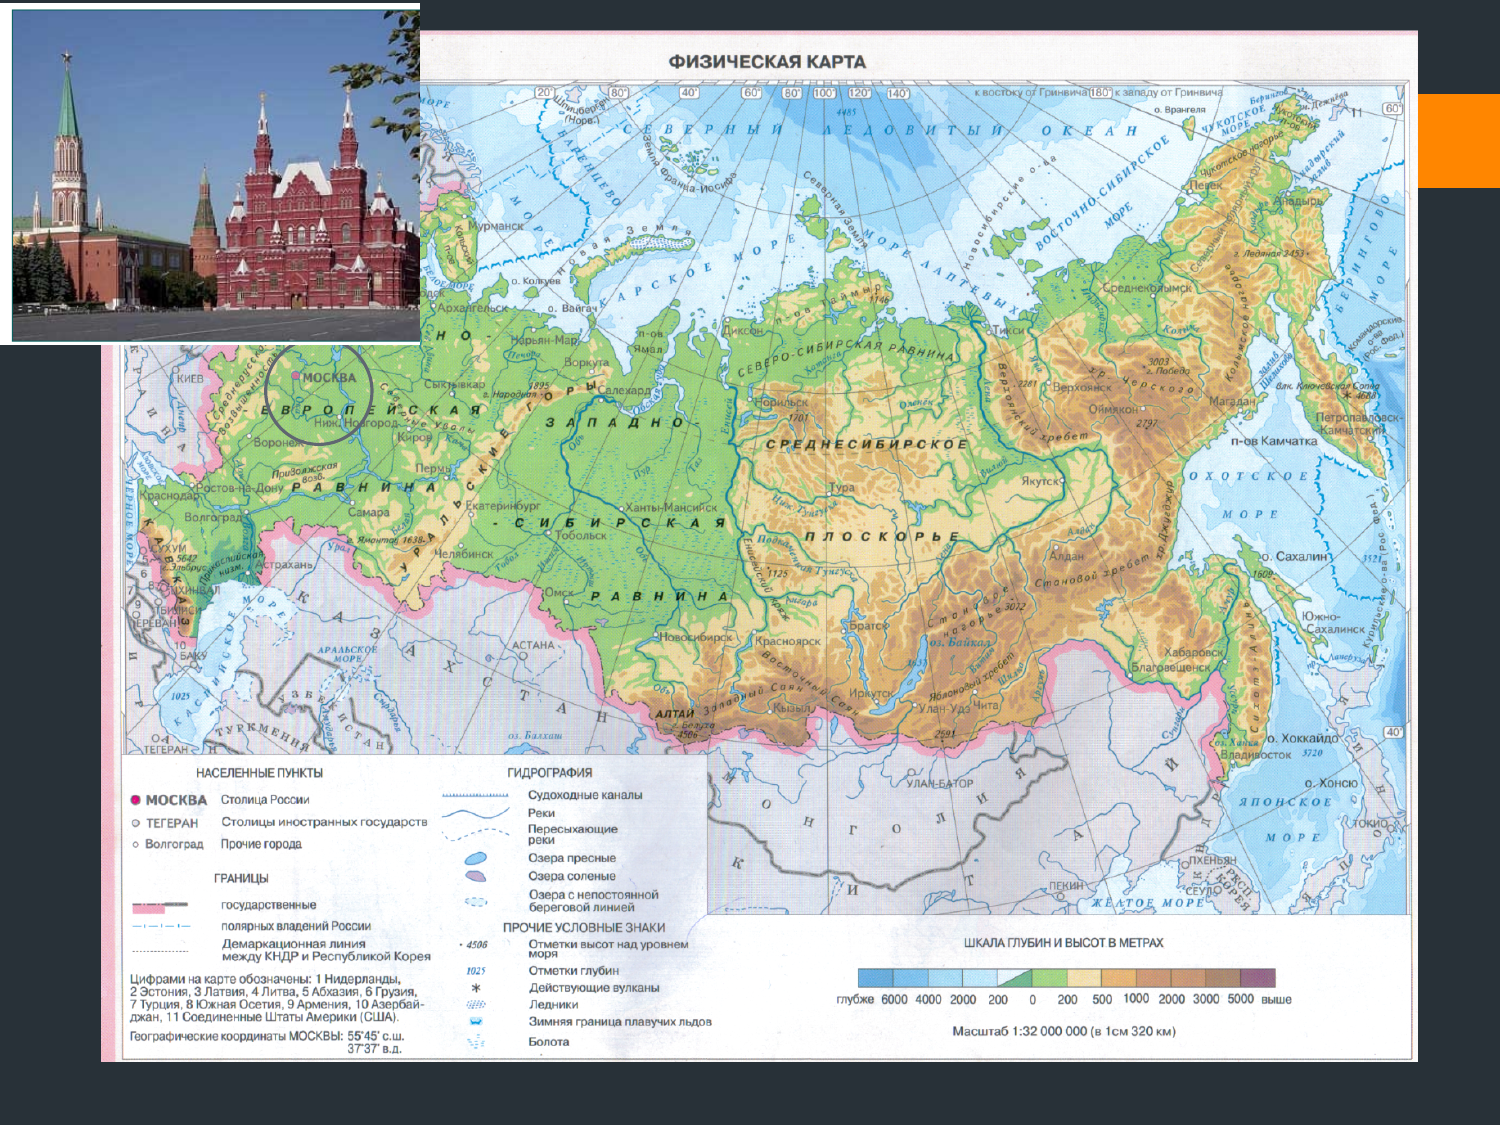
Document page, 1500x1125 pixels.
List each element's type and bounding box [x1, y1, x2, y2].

picture [0, 3, 1418, 1062]
